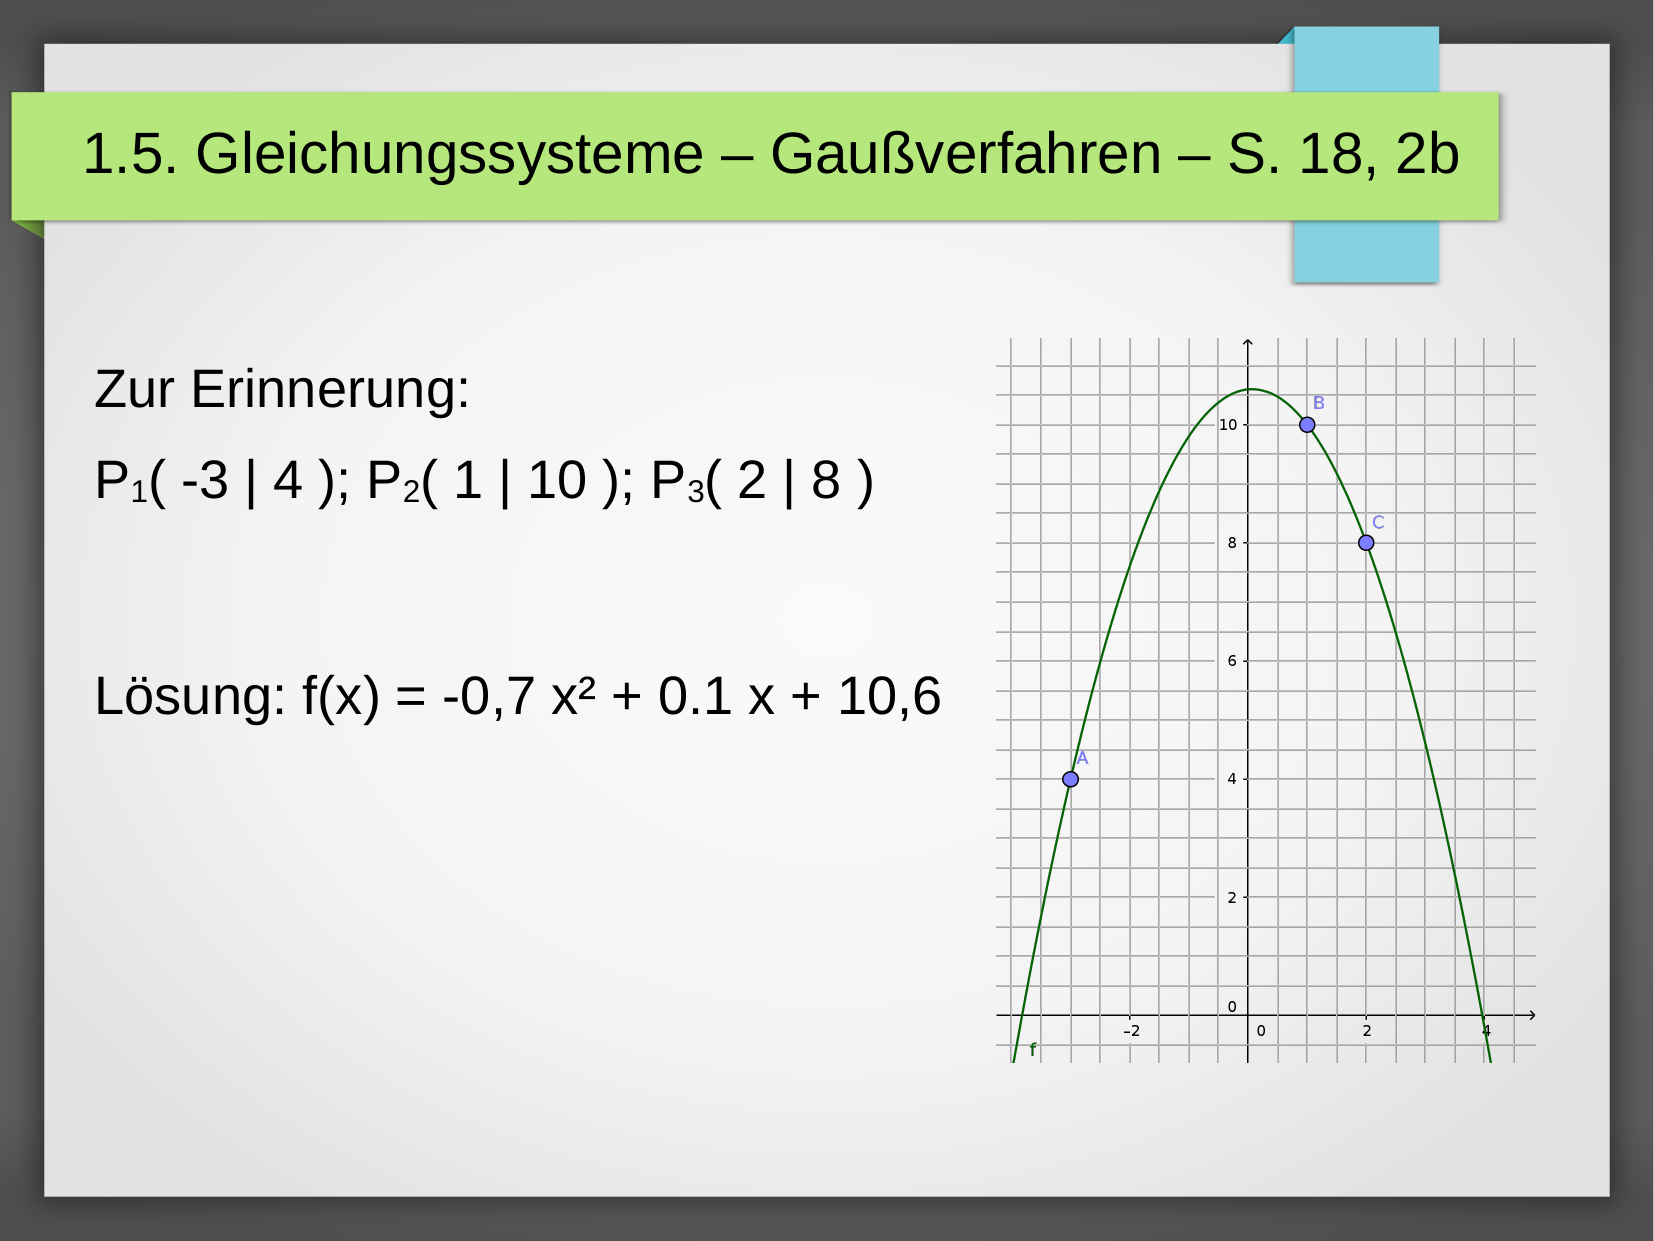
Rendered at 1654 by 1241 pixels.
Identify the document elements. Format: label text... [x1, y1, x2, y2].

picture [0, 0, 1654, 1241]
title 1.5. Gleichungssysteme – Gaußverfahren – S. 18, 2b [82, 94, 1465, 213]
list Zur Erinnerung: P1( -3 | 4 ); P2( 1 | 10 ); P3( 2 | 8 ) Lösung: f(x) = -0,7 x² + 0.1 x + 10,6 [94, 355, 981, 1075]
